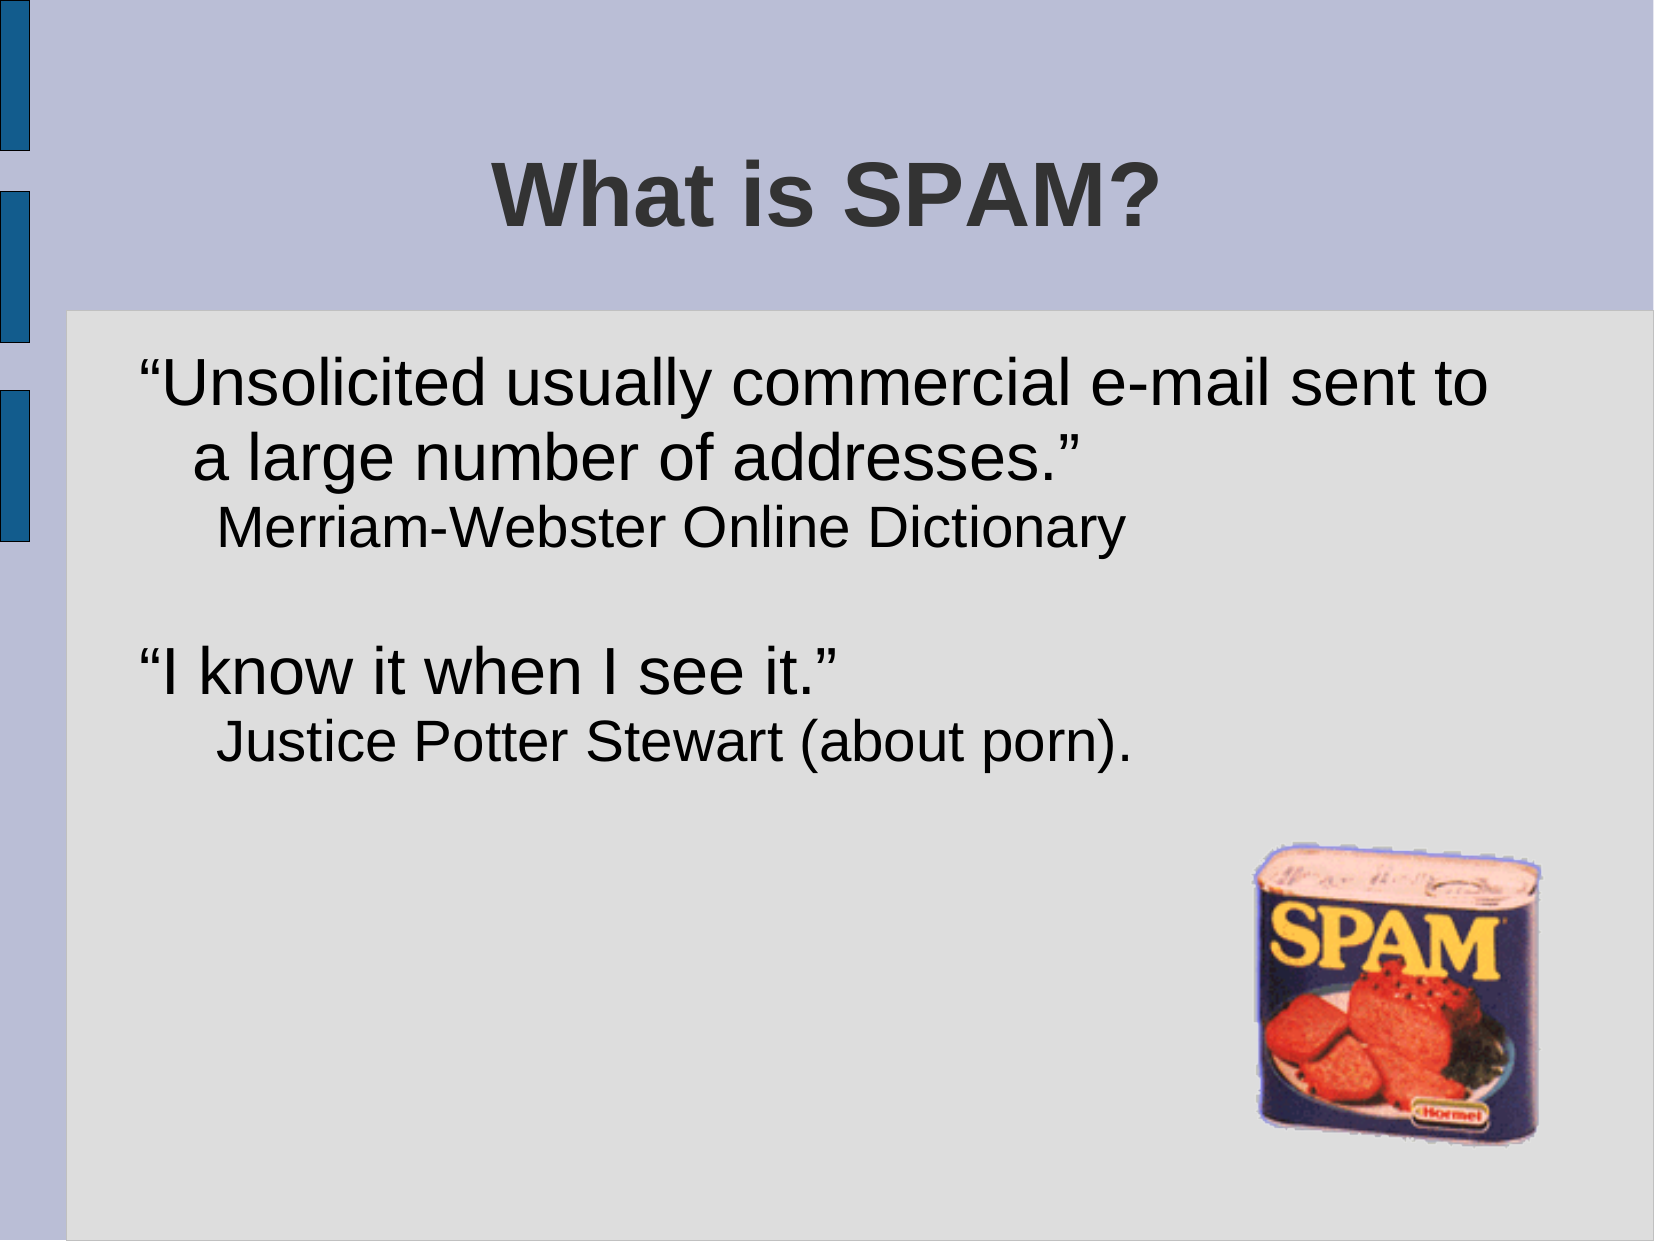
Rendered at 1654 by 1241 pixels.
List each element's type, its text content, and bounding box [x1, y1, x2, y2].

list “Unsolicited usually commercial e-mail sent to a large number of addresses.” Merriam-Webster Online Dictionary “I know it when I see it.” Justice Potter Stewart (about porn). [121, 344, 1534, 1127]
picture [1240, 835, 1595, 1182]
title What is SPAM? [121, 91, 1534, 299]
